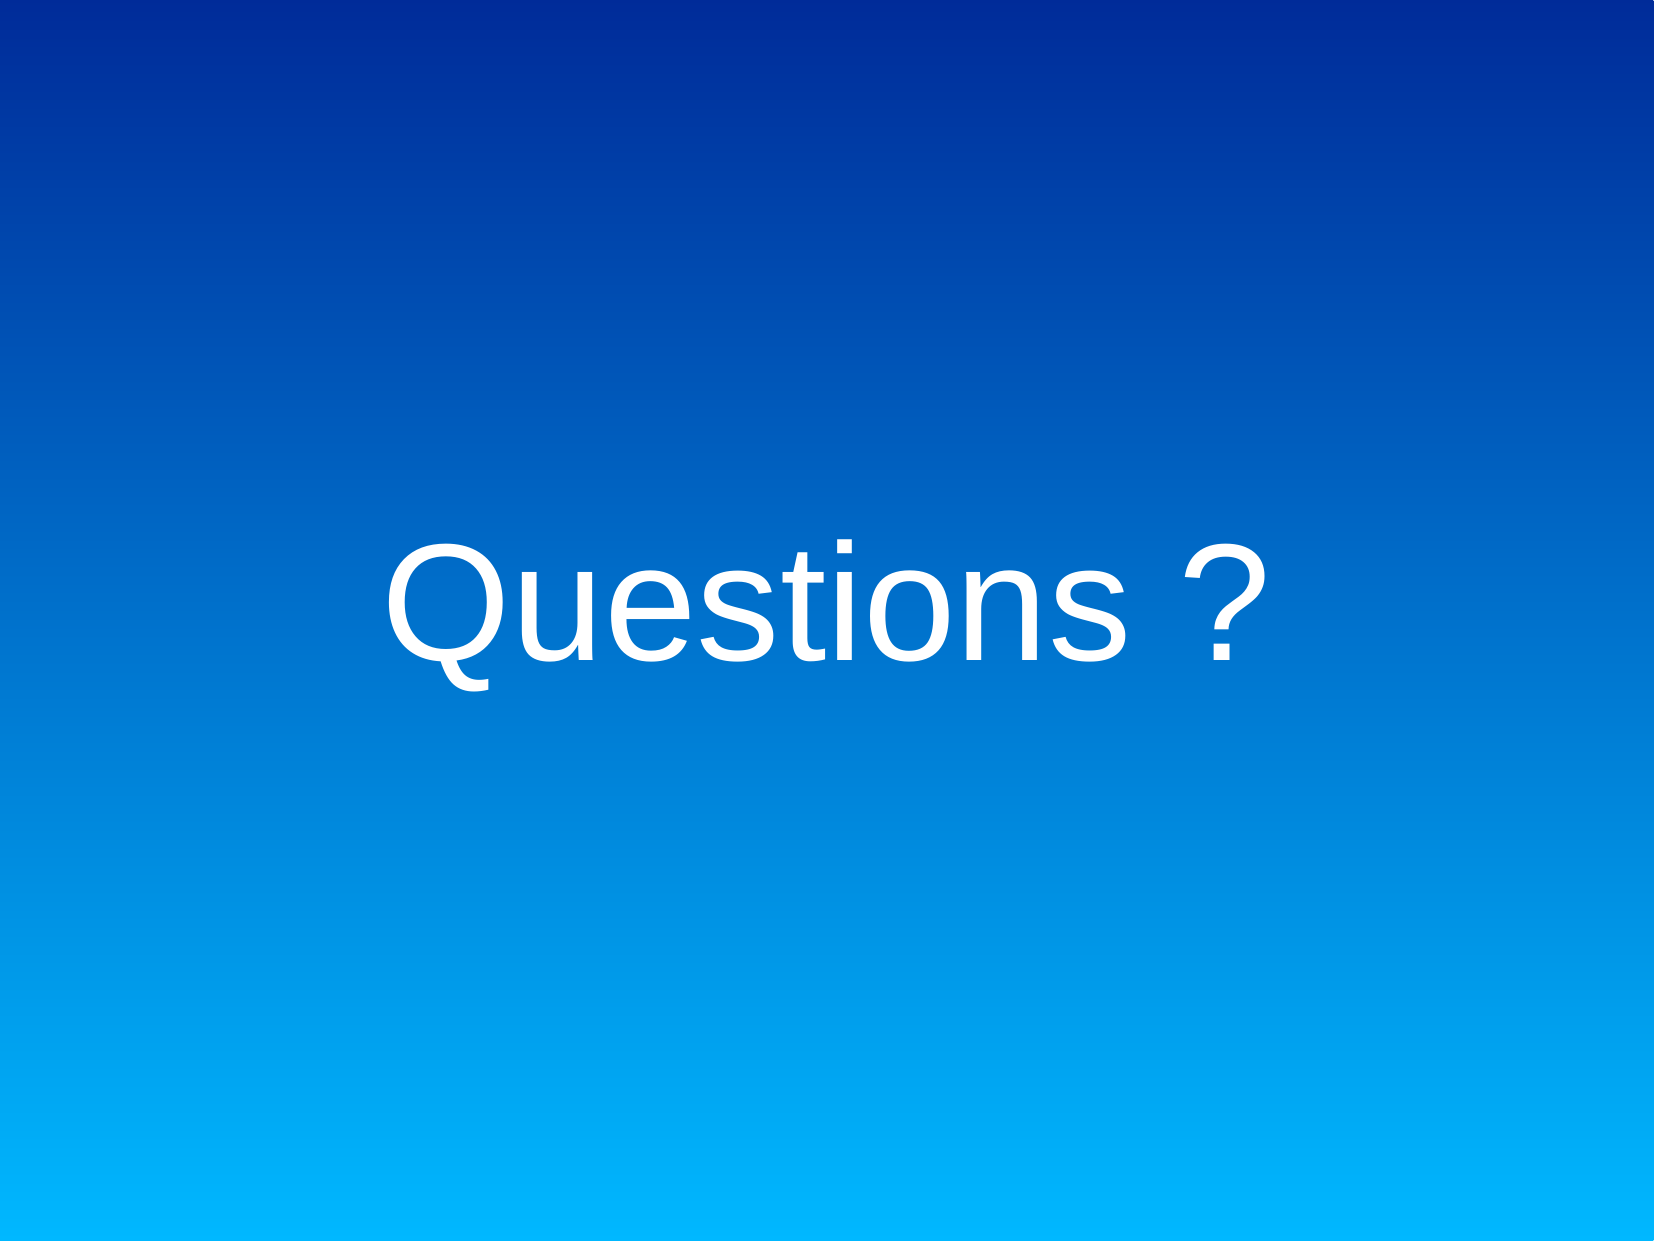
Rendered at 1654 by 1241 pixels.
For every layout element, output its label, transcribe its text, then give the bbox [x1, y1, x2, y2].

text_box Questions ? [280, 501, 1374, 704]
